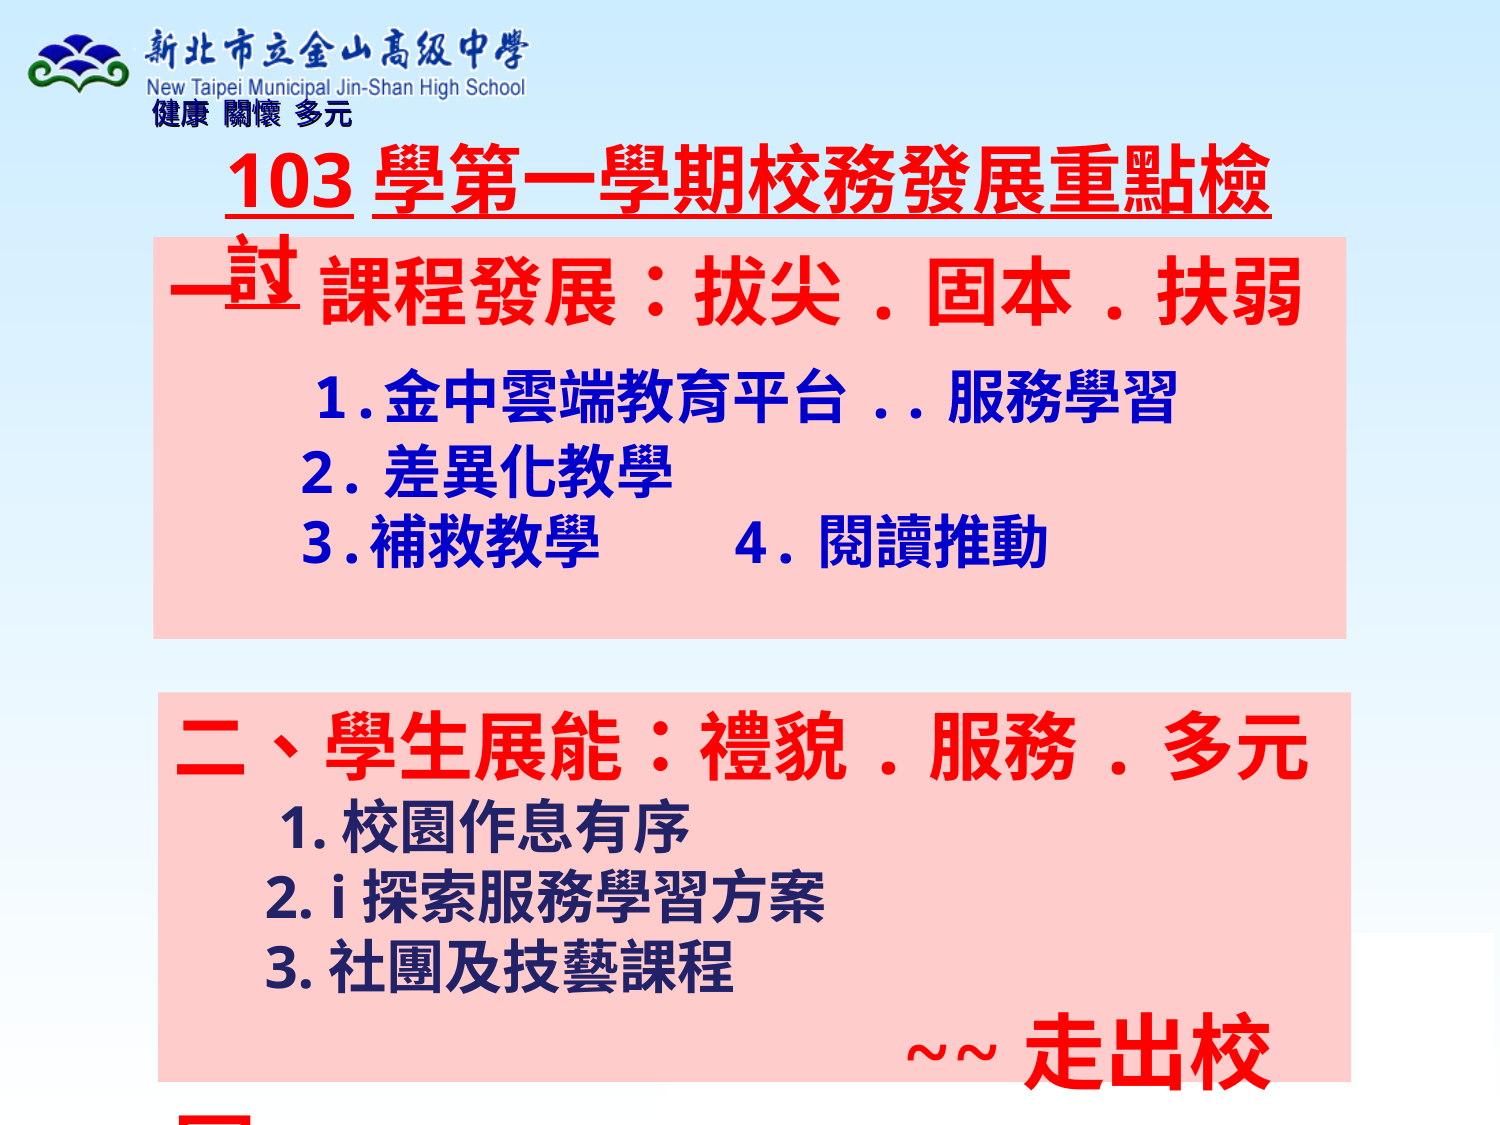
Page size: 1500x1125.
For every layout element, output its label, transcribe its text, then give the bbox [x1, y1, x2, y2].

title 一、課程發展：拔尖.固本.扶弱 1.金中雲端教育平台..服務學習 2.差異化教學 3.補救教學 4.閱讀推動 [153, 237, 1347, 639]
text_box 二、學生展能：禮貌.服務.多元 1.校園作息有序 2. i探索服務學習方案 3.社團及技藝課程 ~~走出校園 [158, 692, 1352, 1083]
text_box 103學第一學期校務發展重點檢討 [210, 125, 1355, 391]
